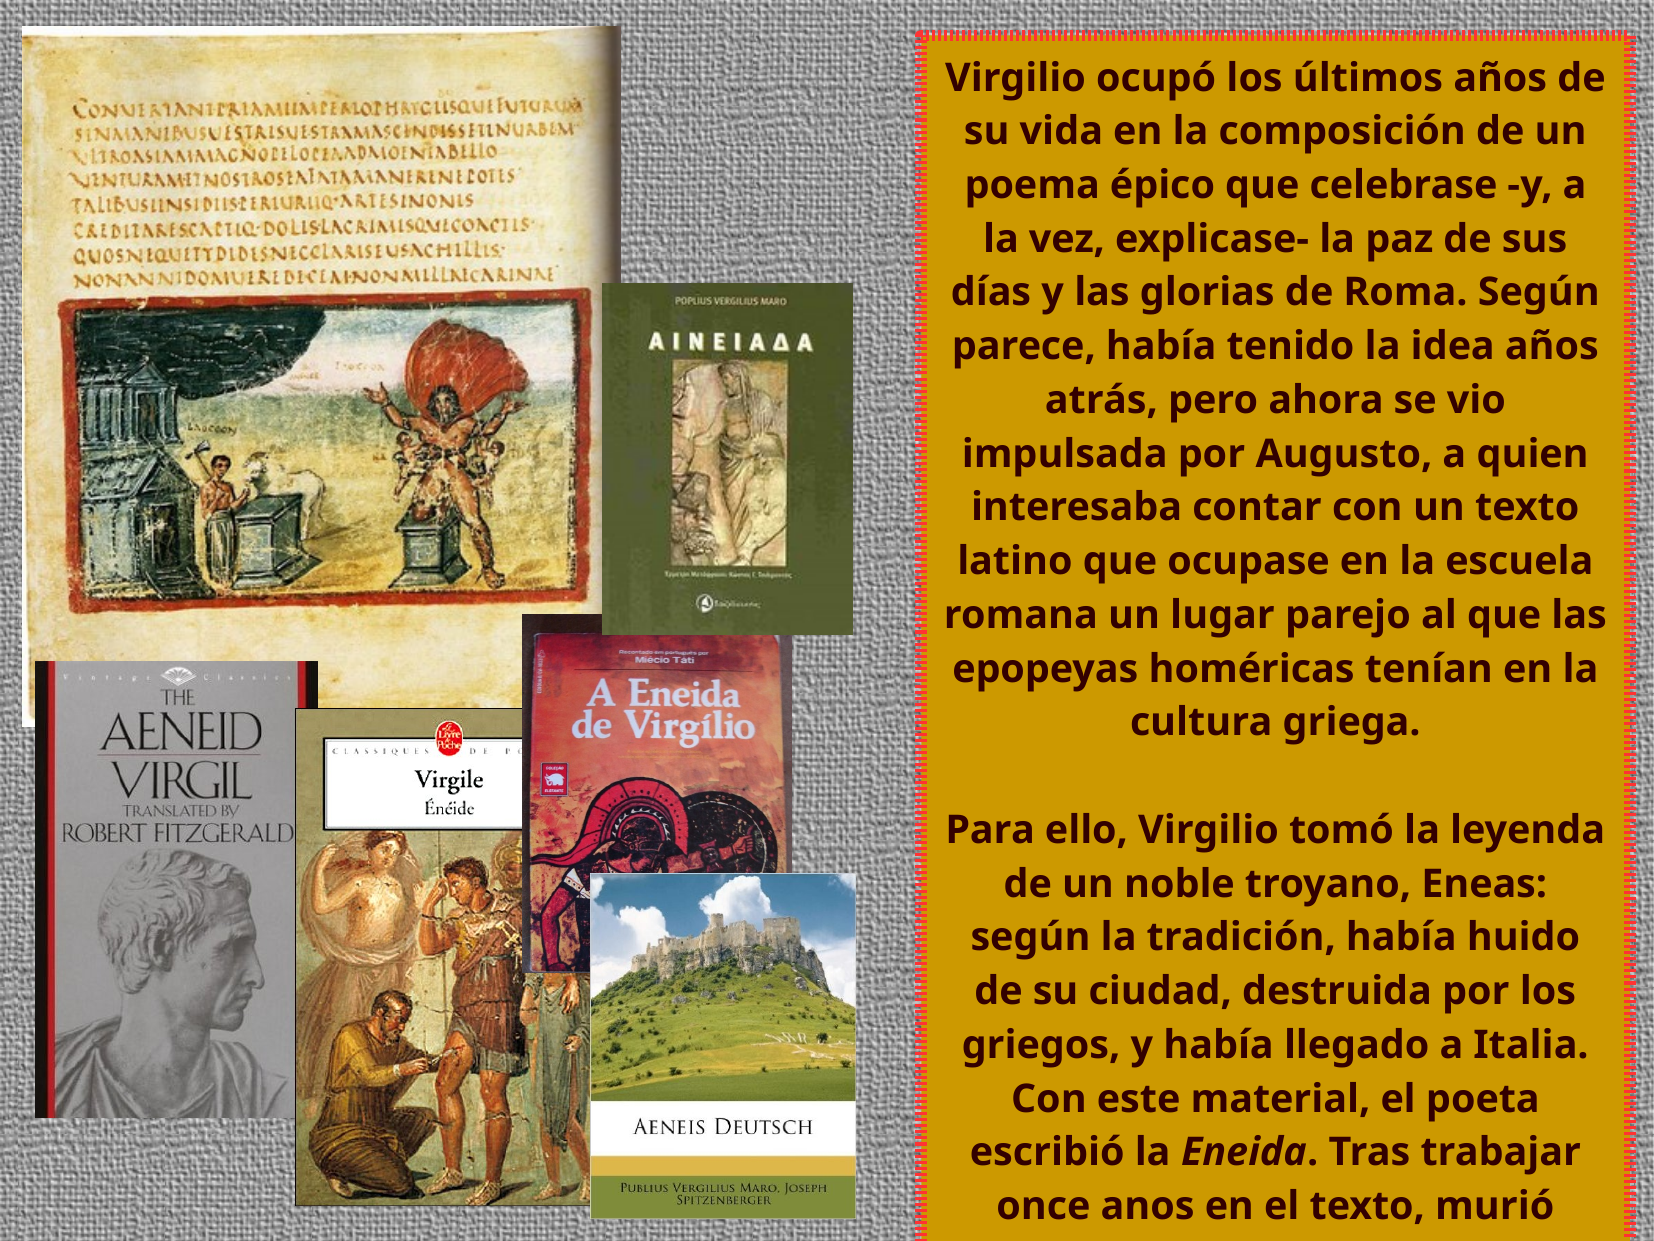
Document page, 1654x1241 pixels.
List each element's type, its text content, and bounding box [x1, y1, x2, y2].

text_box Virgilio ocupó los últimos años de su vida en la composición de un poema épico que celebrase -y, a la vez, explicase- la paz de sus días y las glorias de Roma. Según parece, había tenido la idea años atrás, pero ahora se vio impulsada por Augusto, a quien interesaba contar con un texto latino que ocupase en la escuela romana un lugar parejo al que las epopeyas homéricas tenían en la cultura griega. Para ello, Virgilio tomó la leyenda de un noble troyano, Eneas: según la tradición, había huido de su ciudad, destruida por los griegos, y había llegado a Italia. Con este material, el poeta escribió la Eneida. Tras trabajar once anos en el texto, murió antes de darle la revisión final. Con todo, Augusto quiso que fuese publicado. [921, 35, 1630, 1210]
picture [0, 0, 1654, 1241]
